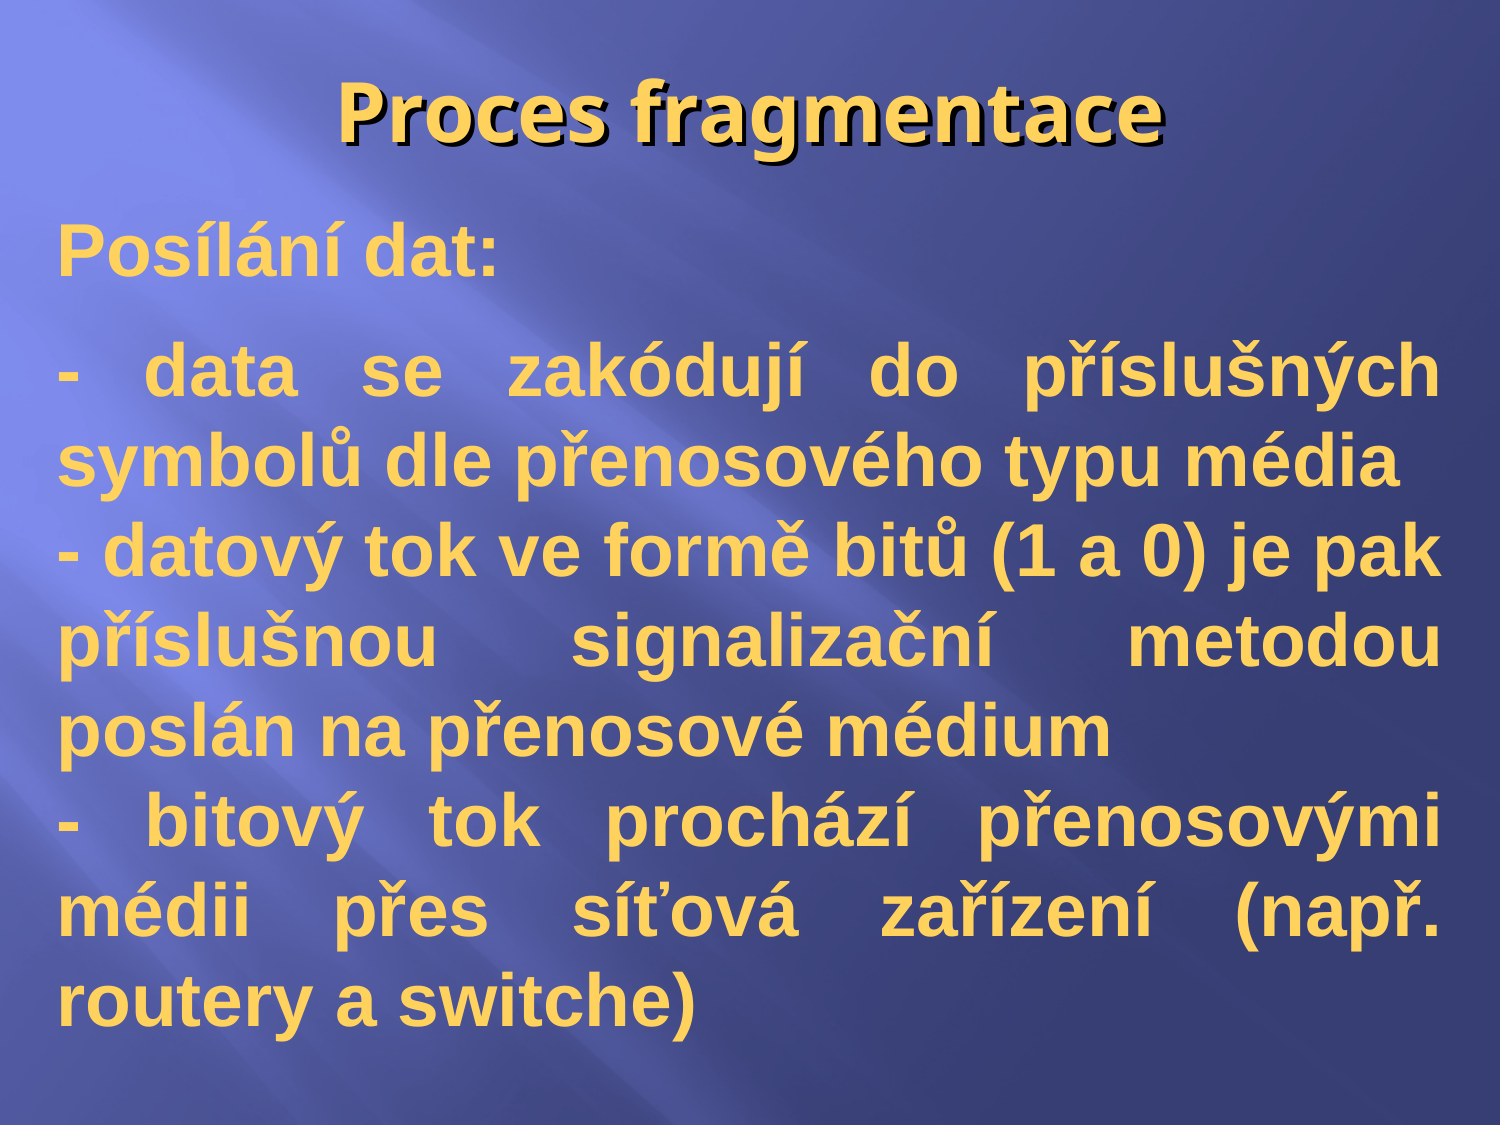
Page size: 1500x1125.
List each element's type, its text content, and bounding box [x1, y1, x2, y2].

text_box Posílání dat: - data se zakódují do příslušných symbolů dle přenosového typu média - datový tok ve formě bitů (1 a 0) je pak příslušnou signalizační metodou poslán na přenosové médium - bitový tok prochází přenosovými médii přes síťová zařízení (např. routery a switche) [41, 172, 1459, 1071]
title Proces fragmentace [64, 45, 1436, 172]
